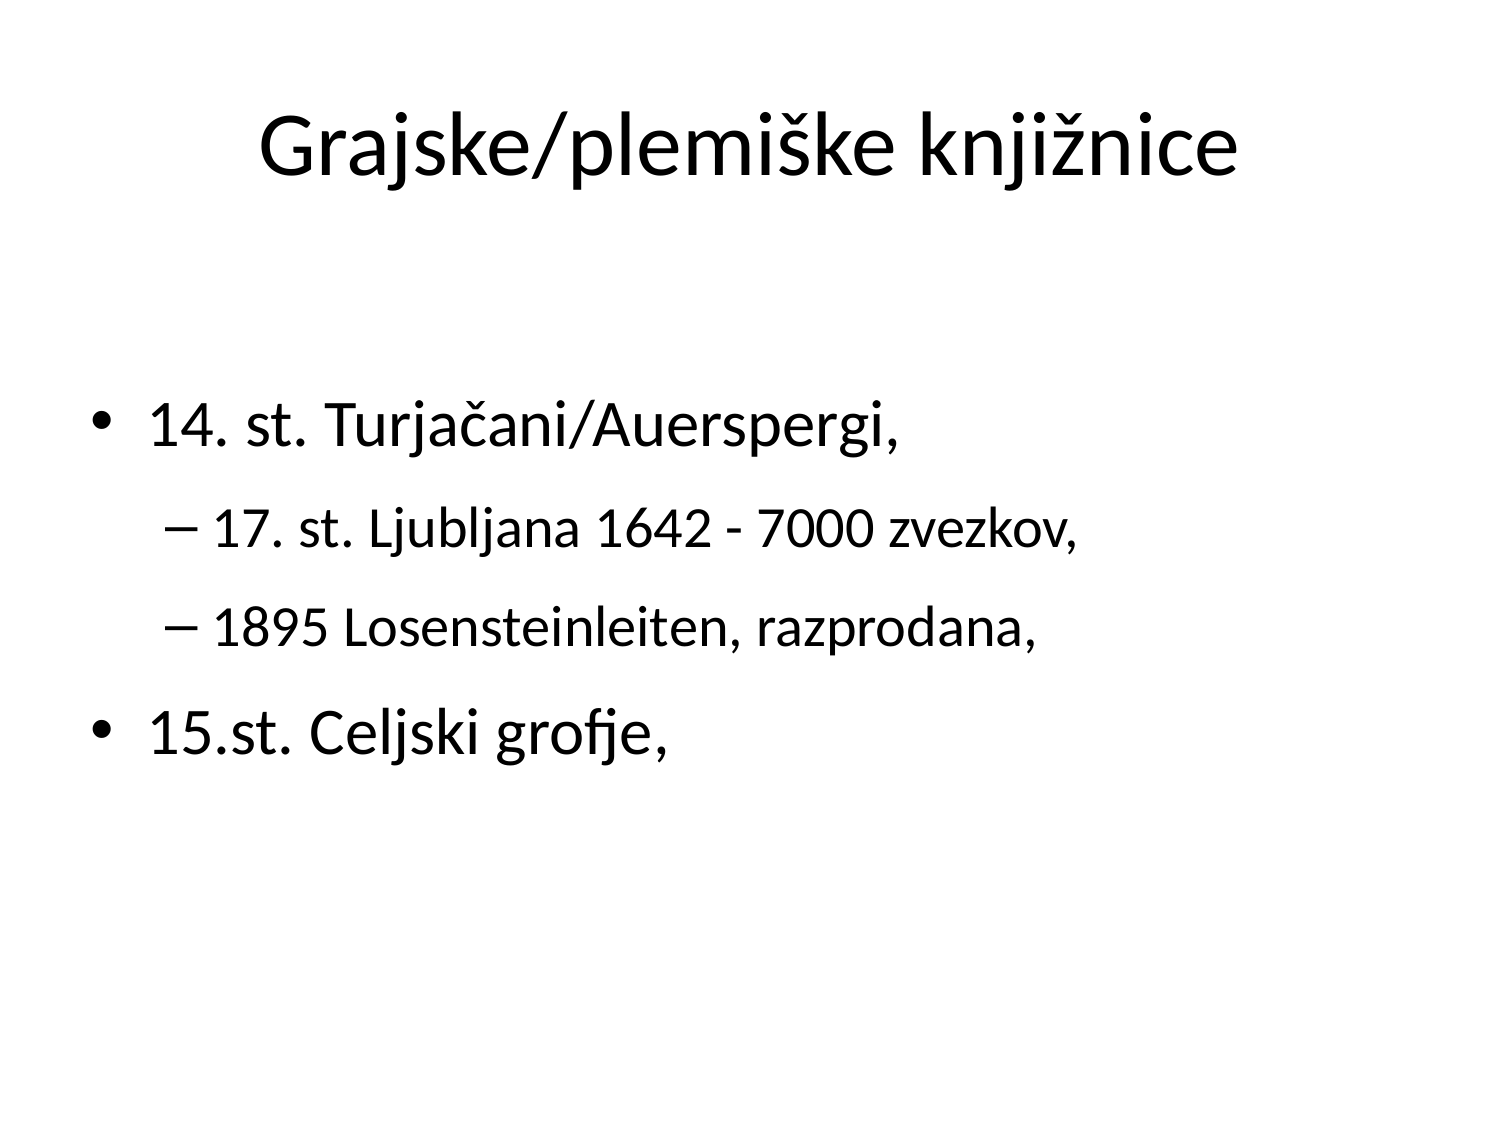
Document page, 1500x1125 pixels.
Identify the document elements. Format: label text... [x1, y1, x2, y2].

list 14. st. Turjačani/Auerspergi, 17. st. Ljubljana 1642 - 7000 zvezkov, 1895 Losensteinleiten, razprodana, 15.st. Celjski grofje, [75, 262, 1425, 1005]
title Grajske/plemiške knjižnice [75, 45, 1425, 233]
